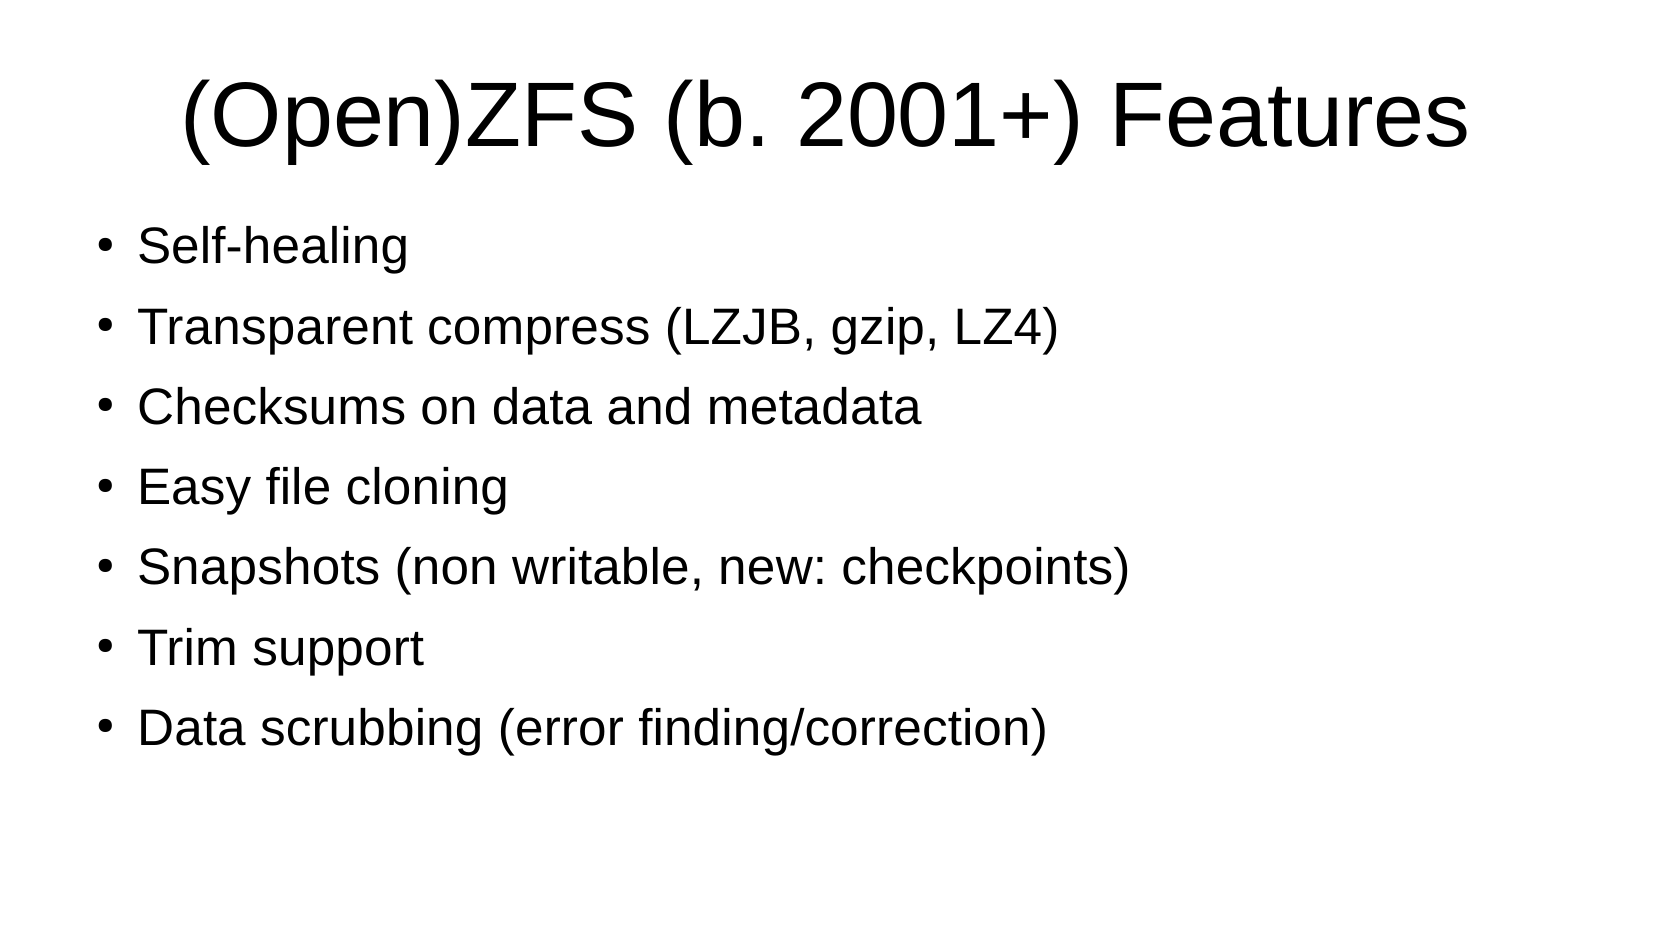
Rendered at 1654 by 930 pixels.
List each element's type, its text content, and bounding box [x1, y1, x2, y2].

list Self-healing Transparent compress (LZJB, gzip, LZ4) Checksums on data and metadata Easy file cloning Snapshots (non writable, new: checkpoints) Trim support Data scrubbing (error finding/correction) [82, 217, 1571, 757]
title (Open)ZFS (b. 2001+) Features [82, 37, 1571, 193]
